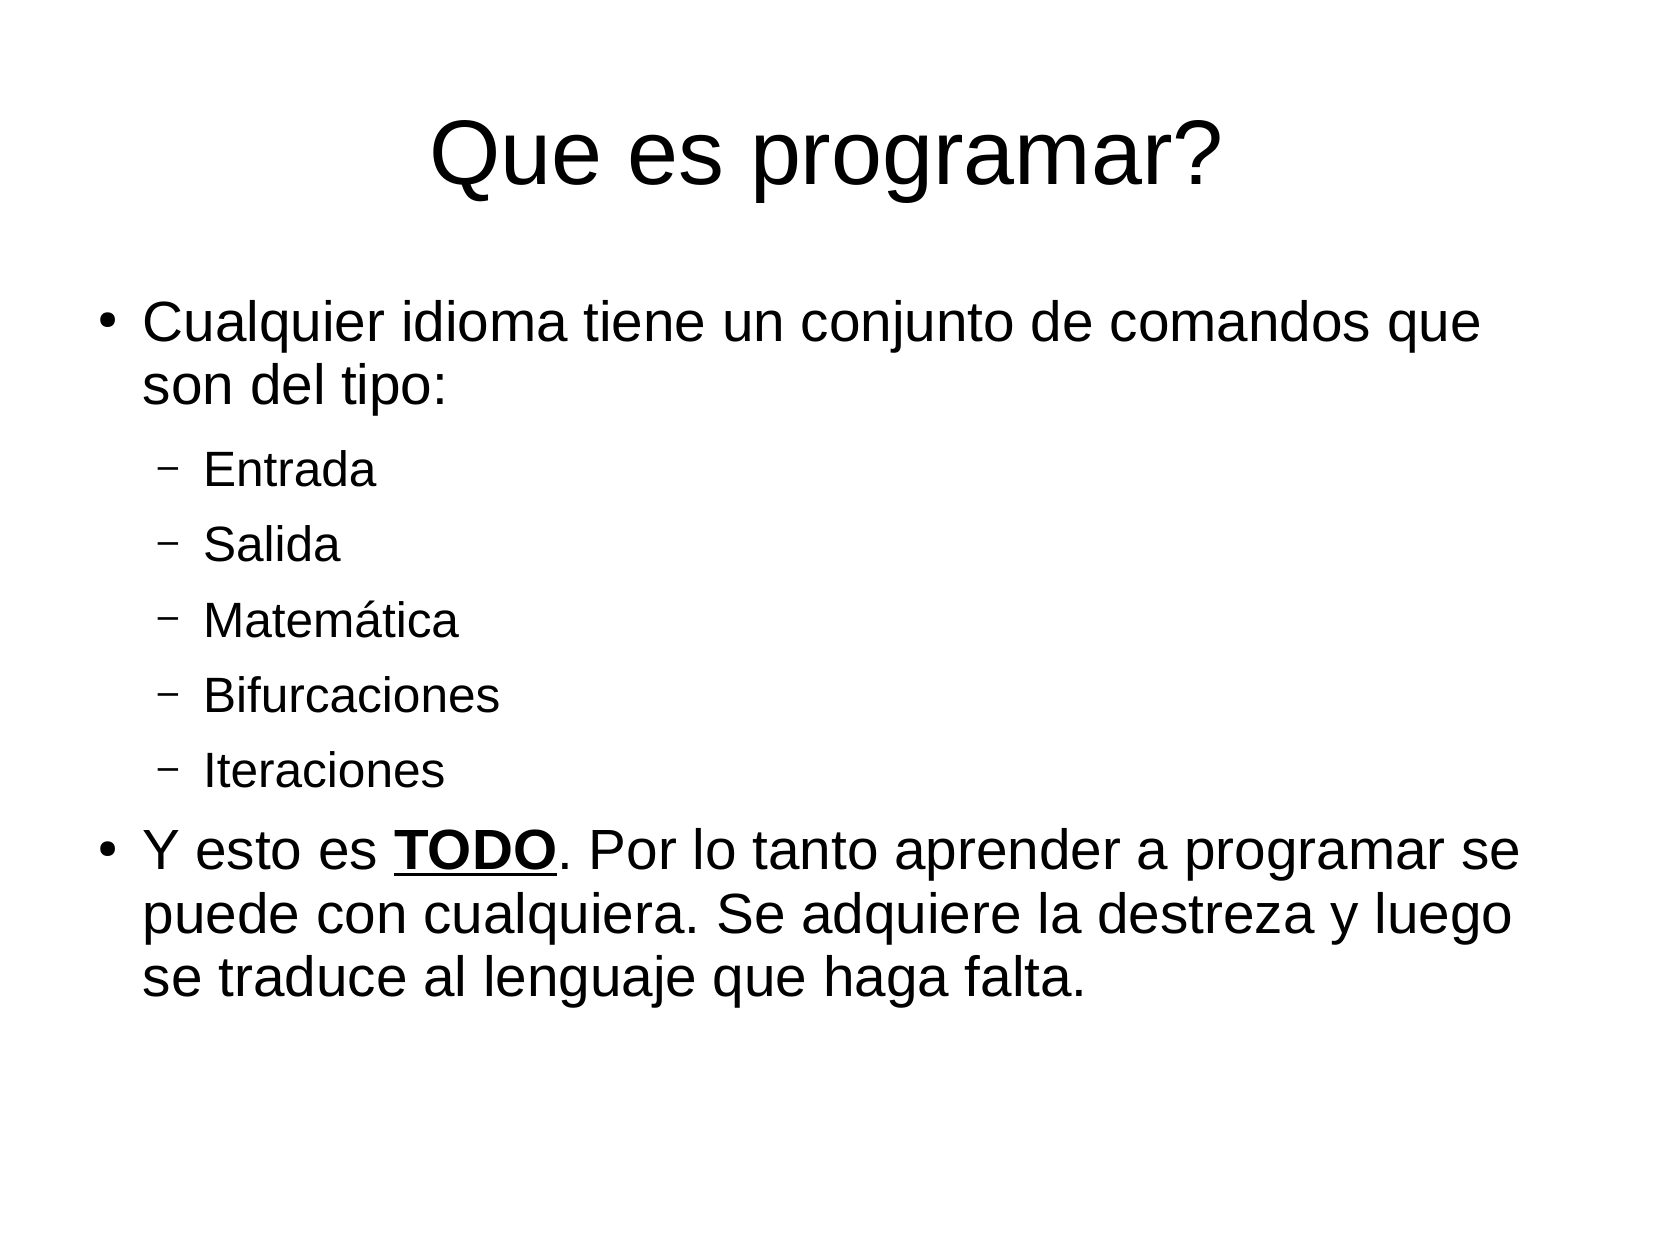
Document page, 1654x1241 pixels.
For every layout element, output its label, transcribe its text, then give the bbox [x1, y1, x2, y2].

title Que es programar? [82, 49, 1571, 257]
list Cualquier idioma tiene un conjunto de comandos que son del tipo: Entrada Salida Matemática Bifurcaciones Iteraciones Y esto es TODO. Por lo tanto aprender a programar se puede con cualquiera. Se adquiere la destreza y luego se traduce al lenguaje que haga falta. [82, 290, 1571, 1010]
